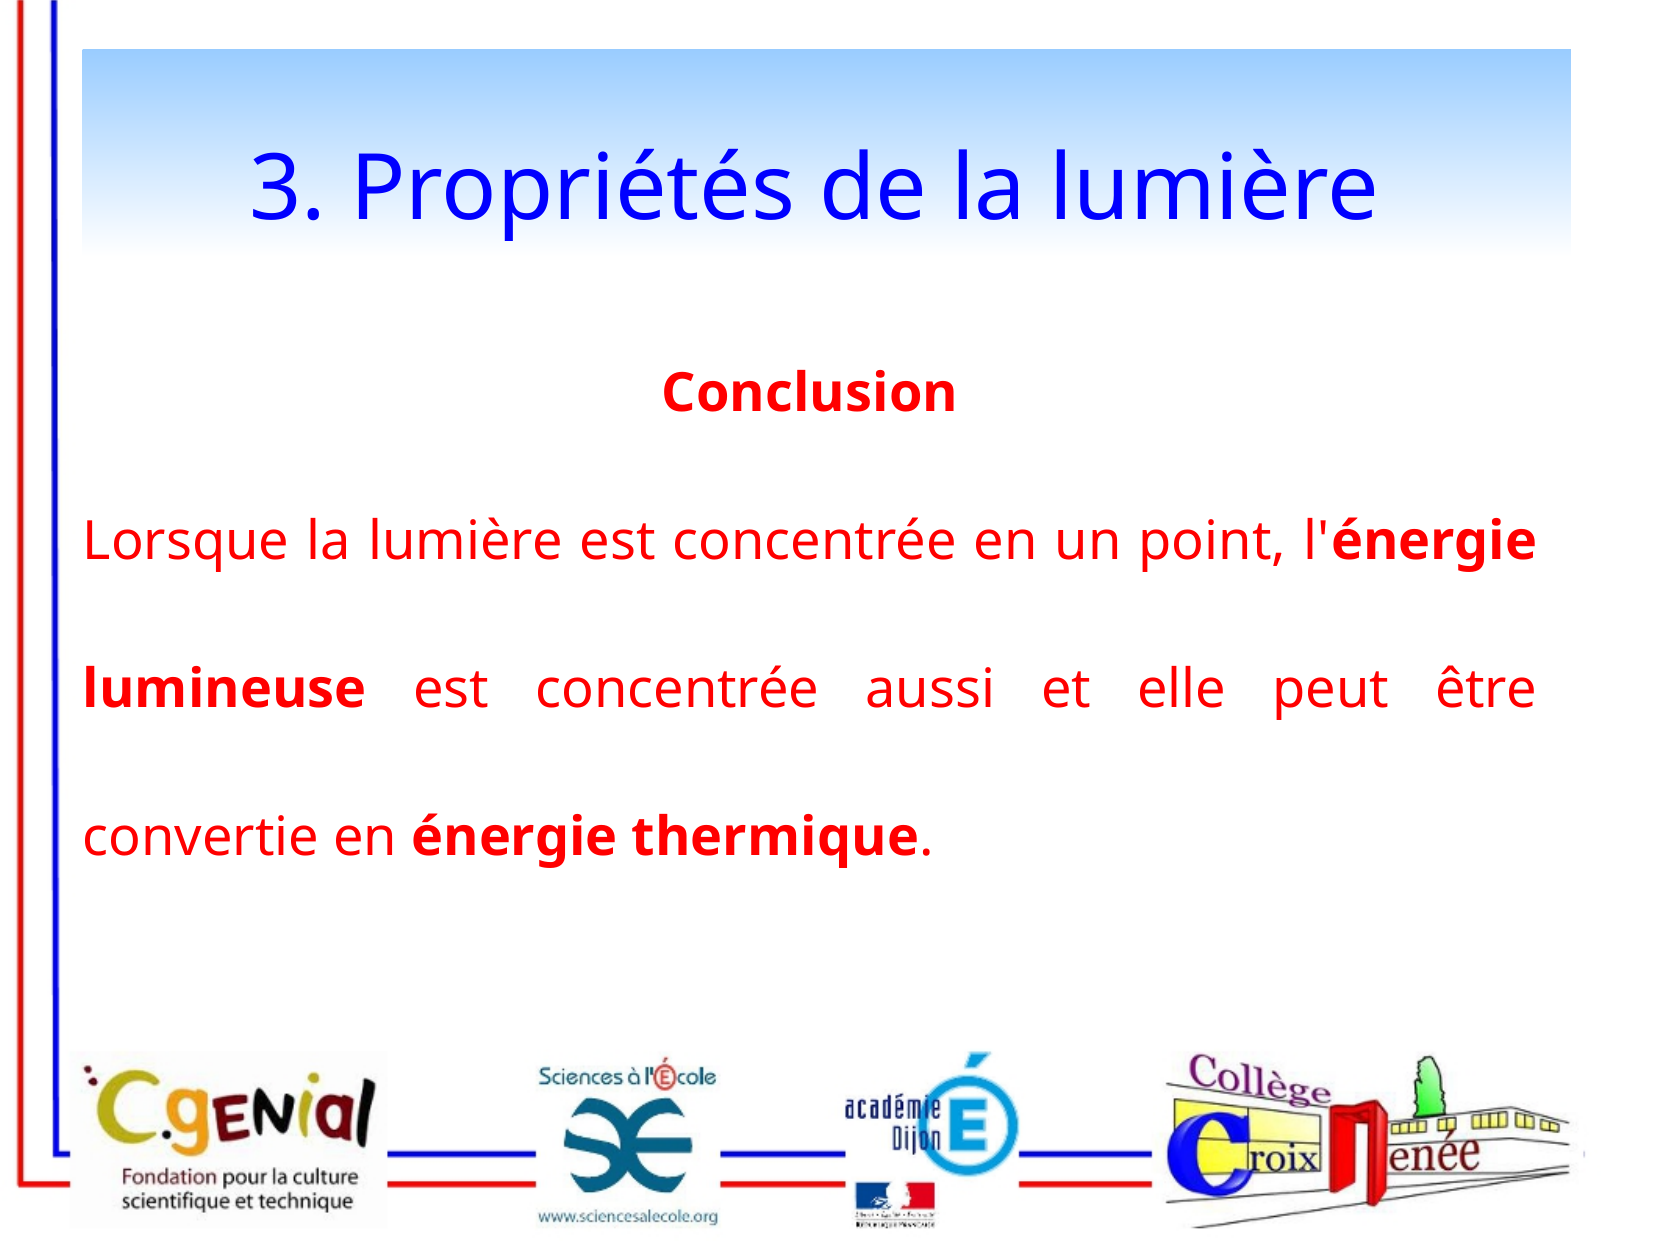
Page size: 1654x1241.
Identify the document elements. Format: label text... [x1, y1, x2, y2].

title 3. Propriétés de la lumière [82, 49, 1571, 257]
picture [0, 0, 1654, 1241]
subtitle Conclusion Lorsque la lumière est concentrée en un point, l'énergie lumineuse est concentrée aussi et elle peut être convertie en énergie thermique. [82, 290, 1538, 1010]
